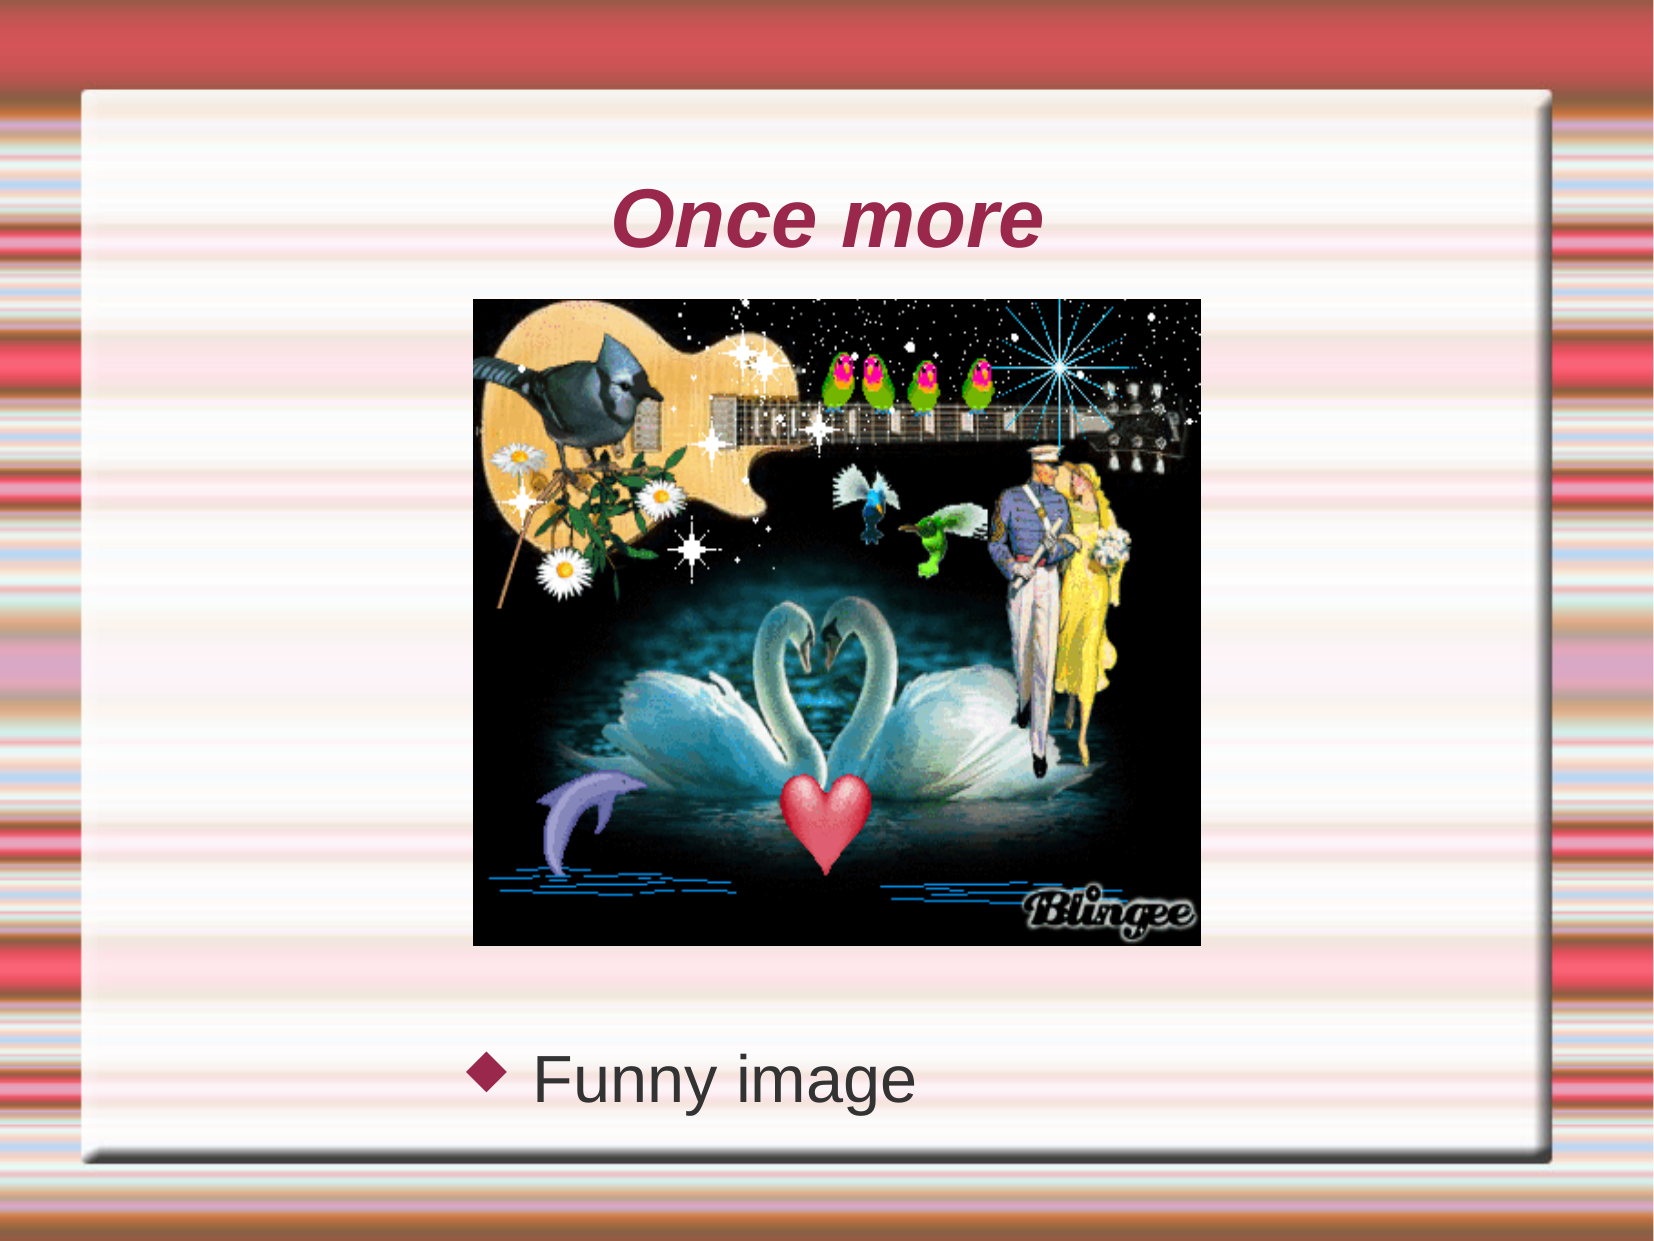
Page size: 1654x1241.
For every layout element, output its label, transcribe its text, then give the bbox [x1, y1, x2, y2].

list Funny image [450, 1041, 1177, 1241]
picture [0, 0, 1654, 1241]
title Once more [121, 114, 1534, 322]
